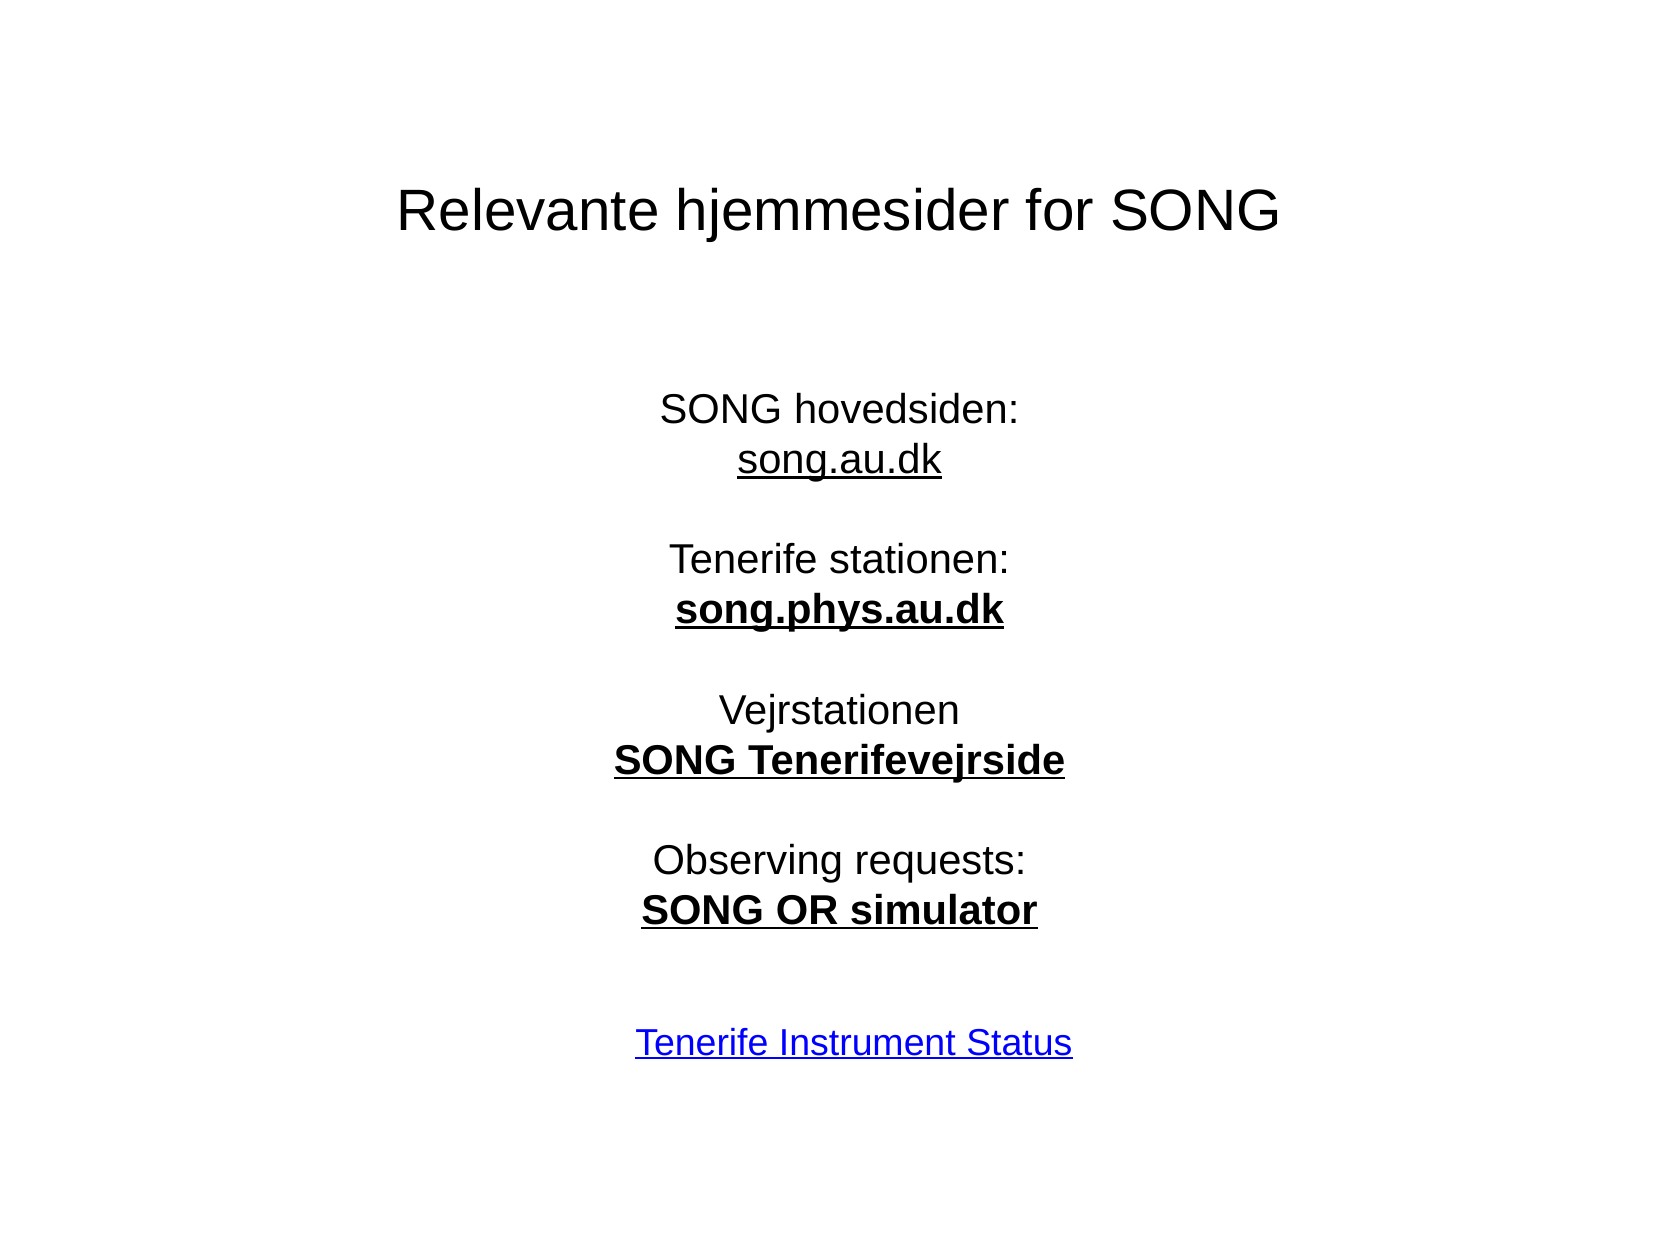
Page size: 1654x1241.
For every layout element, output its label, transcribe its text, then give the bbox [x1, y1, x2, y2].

text_box Tenerife Instrument Status [620, 1010, 1156, 1081]
text_box Relevante hjemmesider for SONG SONG hovedsiden: song.au.dk Tenerife stationen: song.phys.au.dk Vejrstationen SONG Tenerifevejrside Observing requests: SONG OR simulator [226, 164, 1453, 1073]
